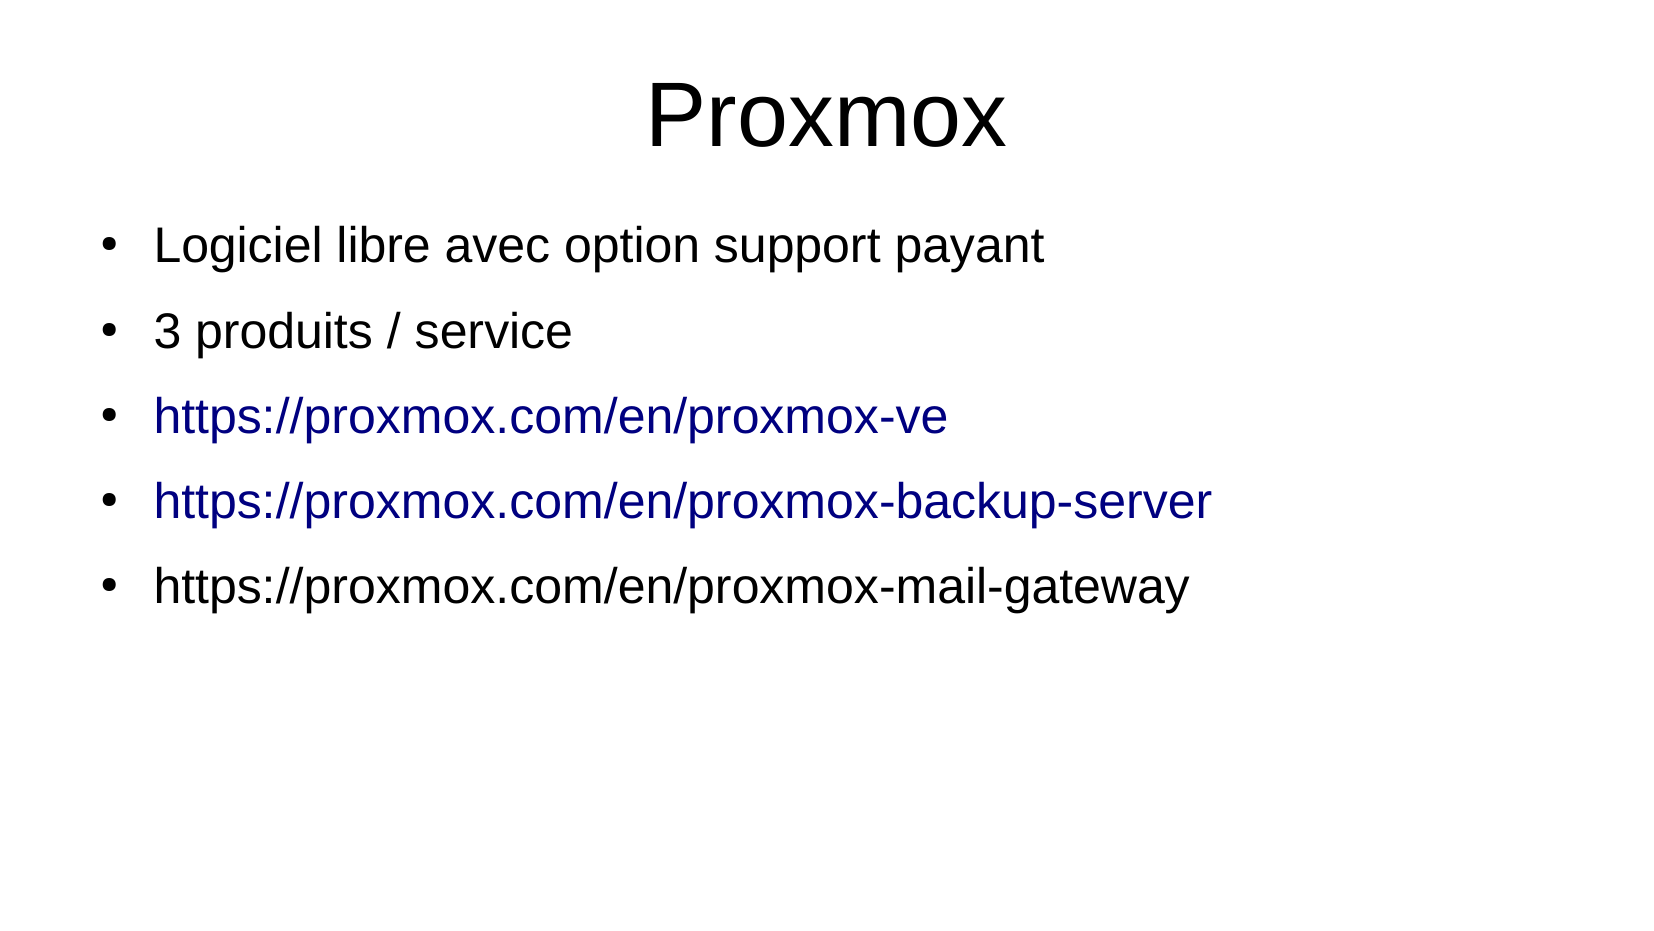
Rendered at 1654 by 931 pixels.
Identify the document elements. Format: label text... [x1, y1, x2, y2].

title Proxmox [82, 37, 1571, 193]
list Logiciel libre avec option support payant 3 produits / service https://proxmox.com/en/proxmox-ve https://proxmox.com/en/proxmox-backup-server https://proxmox.com/en/proxmox-mail-gateway [82, 217, 1571, 758]
